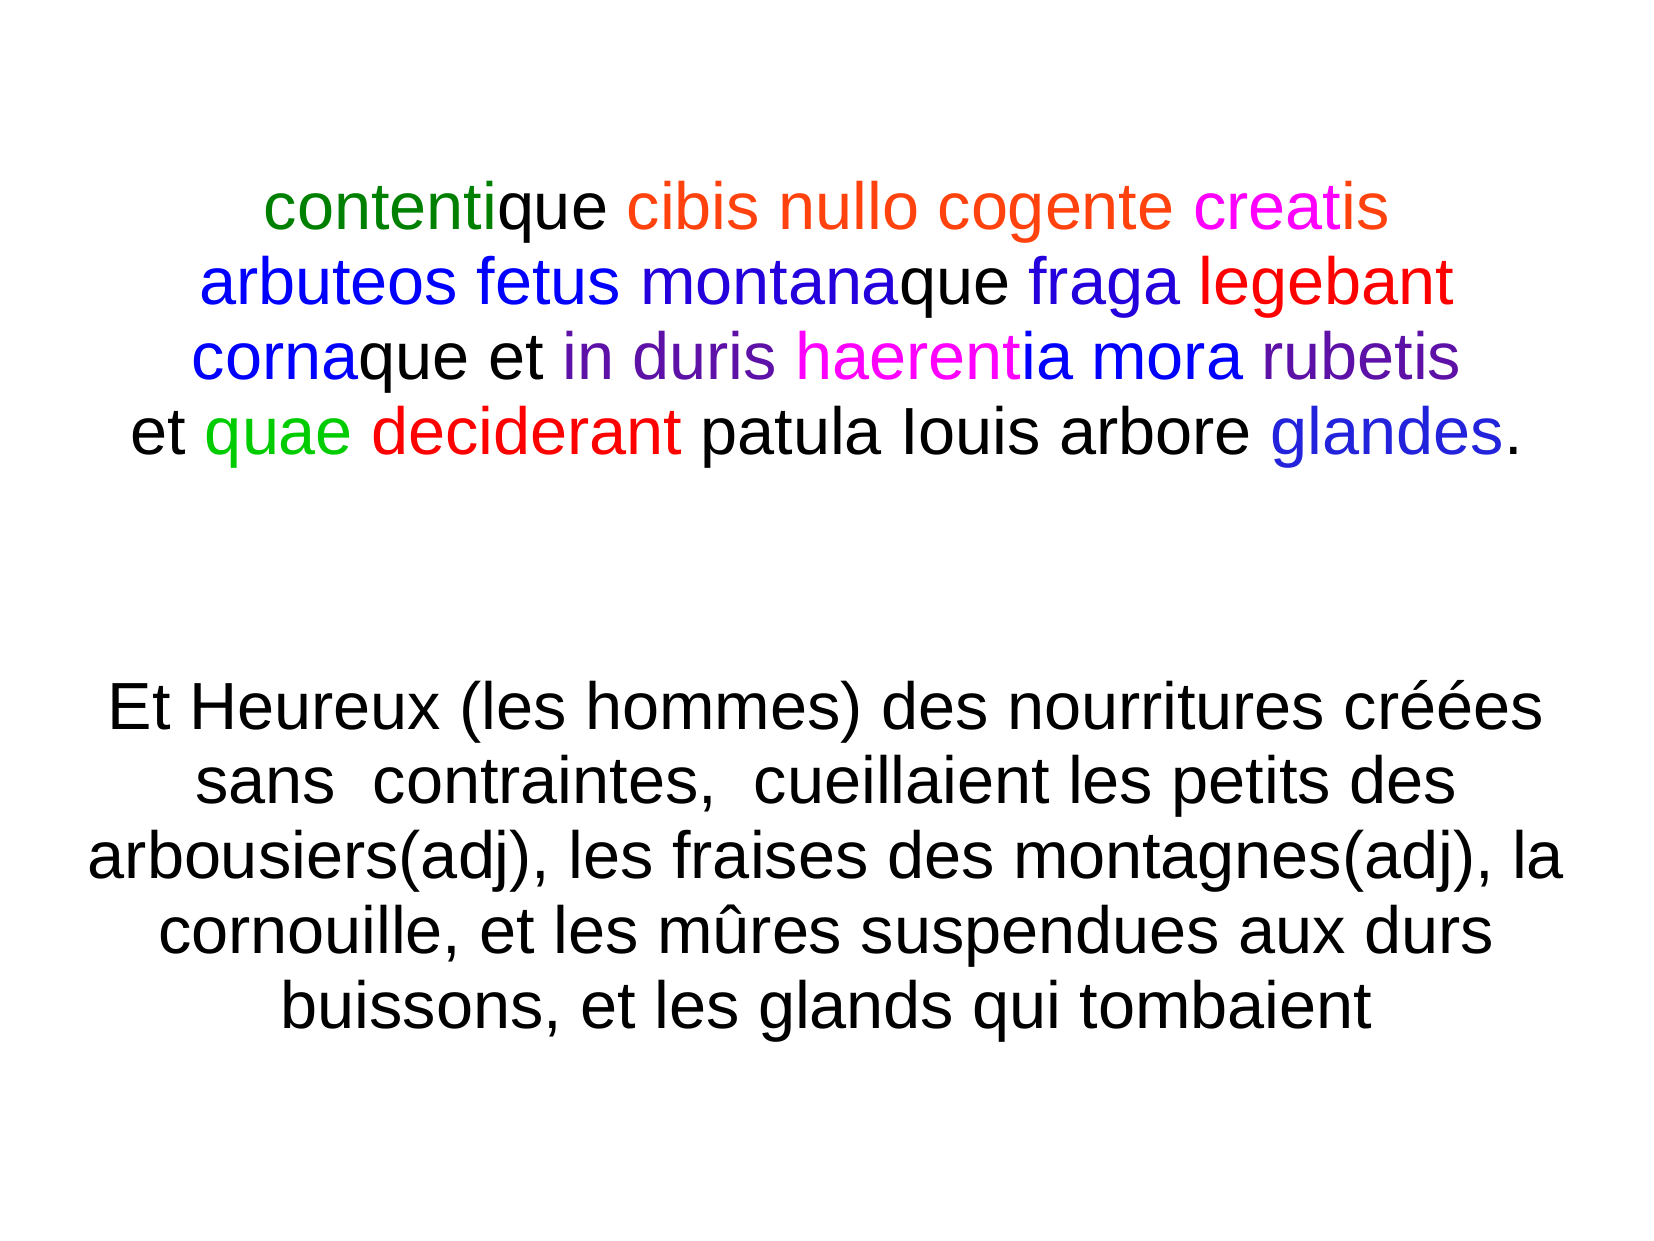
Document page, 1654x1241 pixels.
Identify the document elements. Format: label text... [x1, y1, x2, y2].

subtitle Et Heureux (les hommes) des nourritures créées sans contraintes, cueillaient les petits des arbousiers(adj), les fraises des montagnes(adj), la cornouille, et les mûres suspendues aux durs buissons, et les glands qui tombaient [82, 602, 1571, 1109]
title contentique cibis nullo cogente creatis arbuteos fetus montanaque fraga legebant cornaque et in duris haerentia mora rubetis et quae deciderant patula Iouis arbore glandes. [47, 35, 1607, 603]
